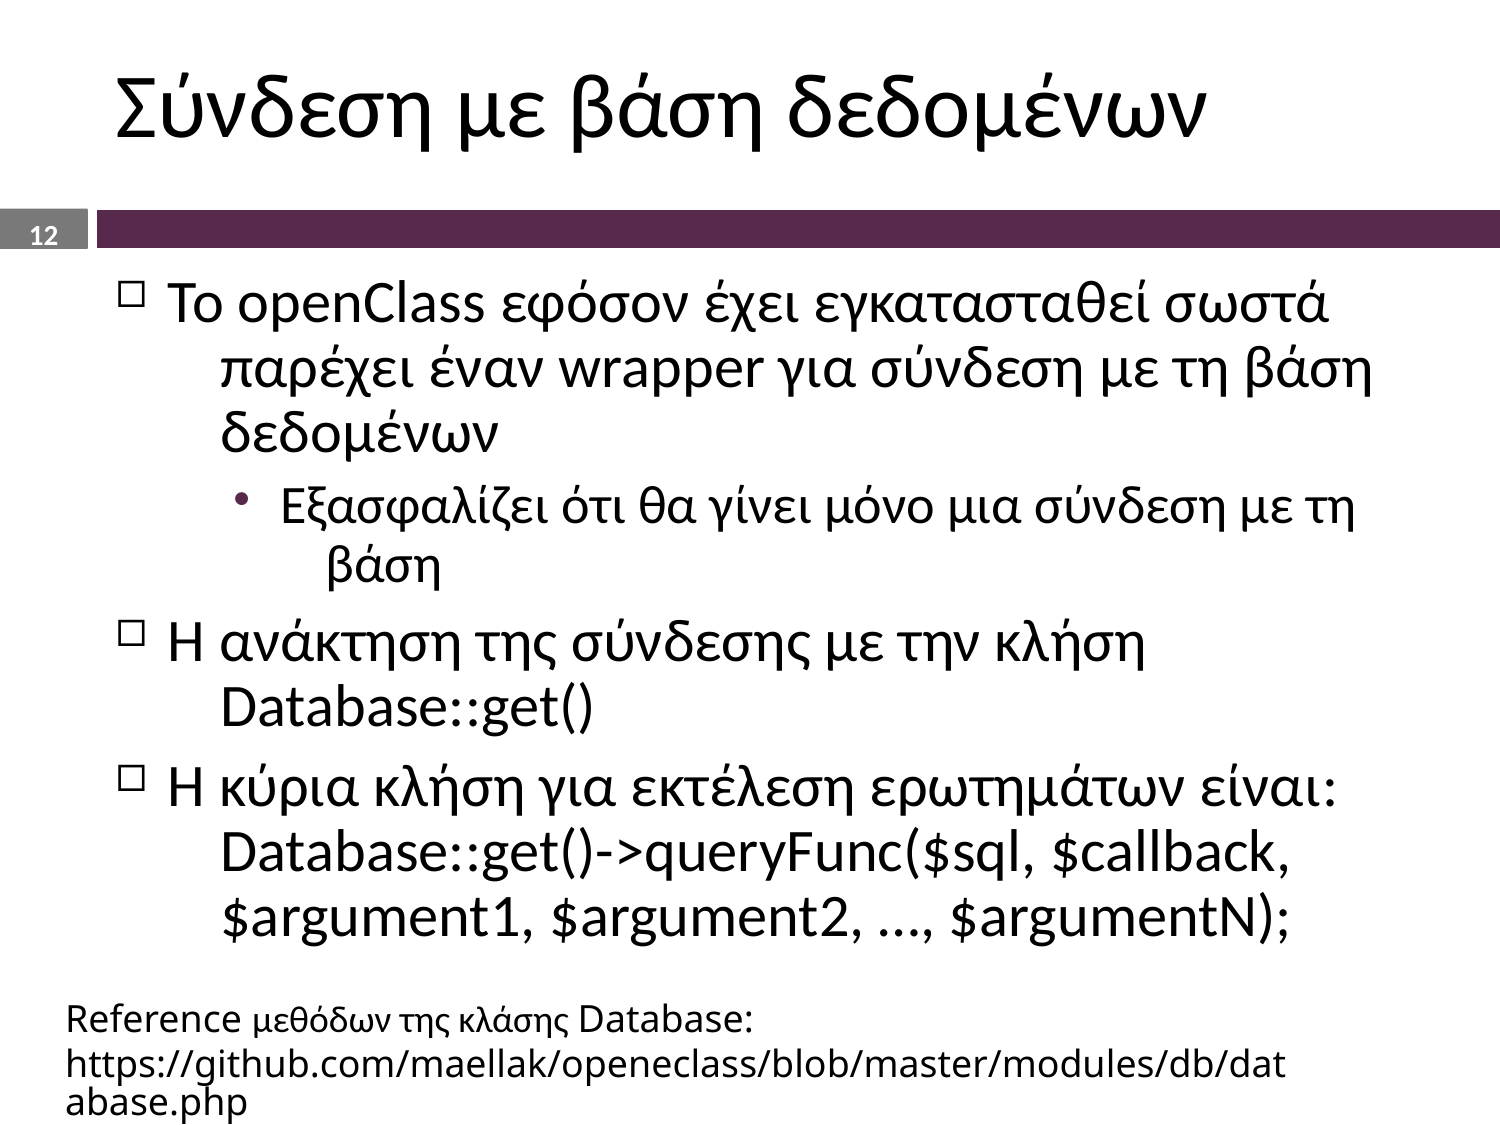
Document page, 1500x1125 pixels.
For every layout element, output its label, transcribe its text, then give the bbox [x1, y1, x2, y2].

text_box [0, 208, 88, 249]
text_box Reference μεθόδων της κλάσης Database: https://github.com/maellak/openeclass/blob/master/modules/db/database.php [50, 987, 1313, 1094]
list Το openClass εφόσον έχει εγκατασταθεί σωστά παρέχει έναν wrapper για σύνδεση με τη βάση δεδομένων Εξασφαλίζει ότι θα γίνει μόνο μια σύνδεση με τη βάση Η ανάκτηση της σύνδεσης με την κλήση Database::get() Η κύρια κλήση για εκτέλεση ερωτημάτων είναι: Database::get()->queryFunc($sql, $callback, $argument1, $argument2, …, $argumentN); [100, 262, 1438, 1000]
title Σύνδεση με βάση δεδομένων [100, 19, 1438, 182]
